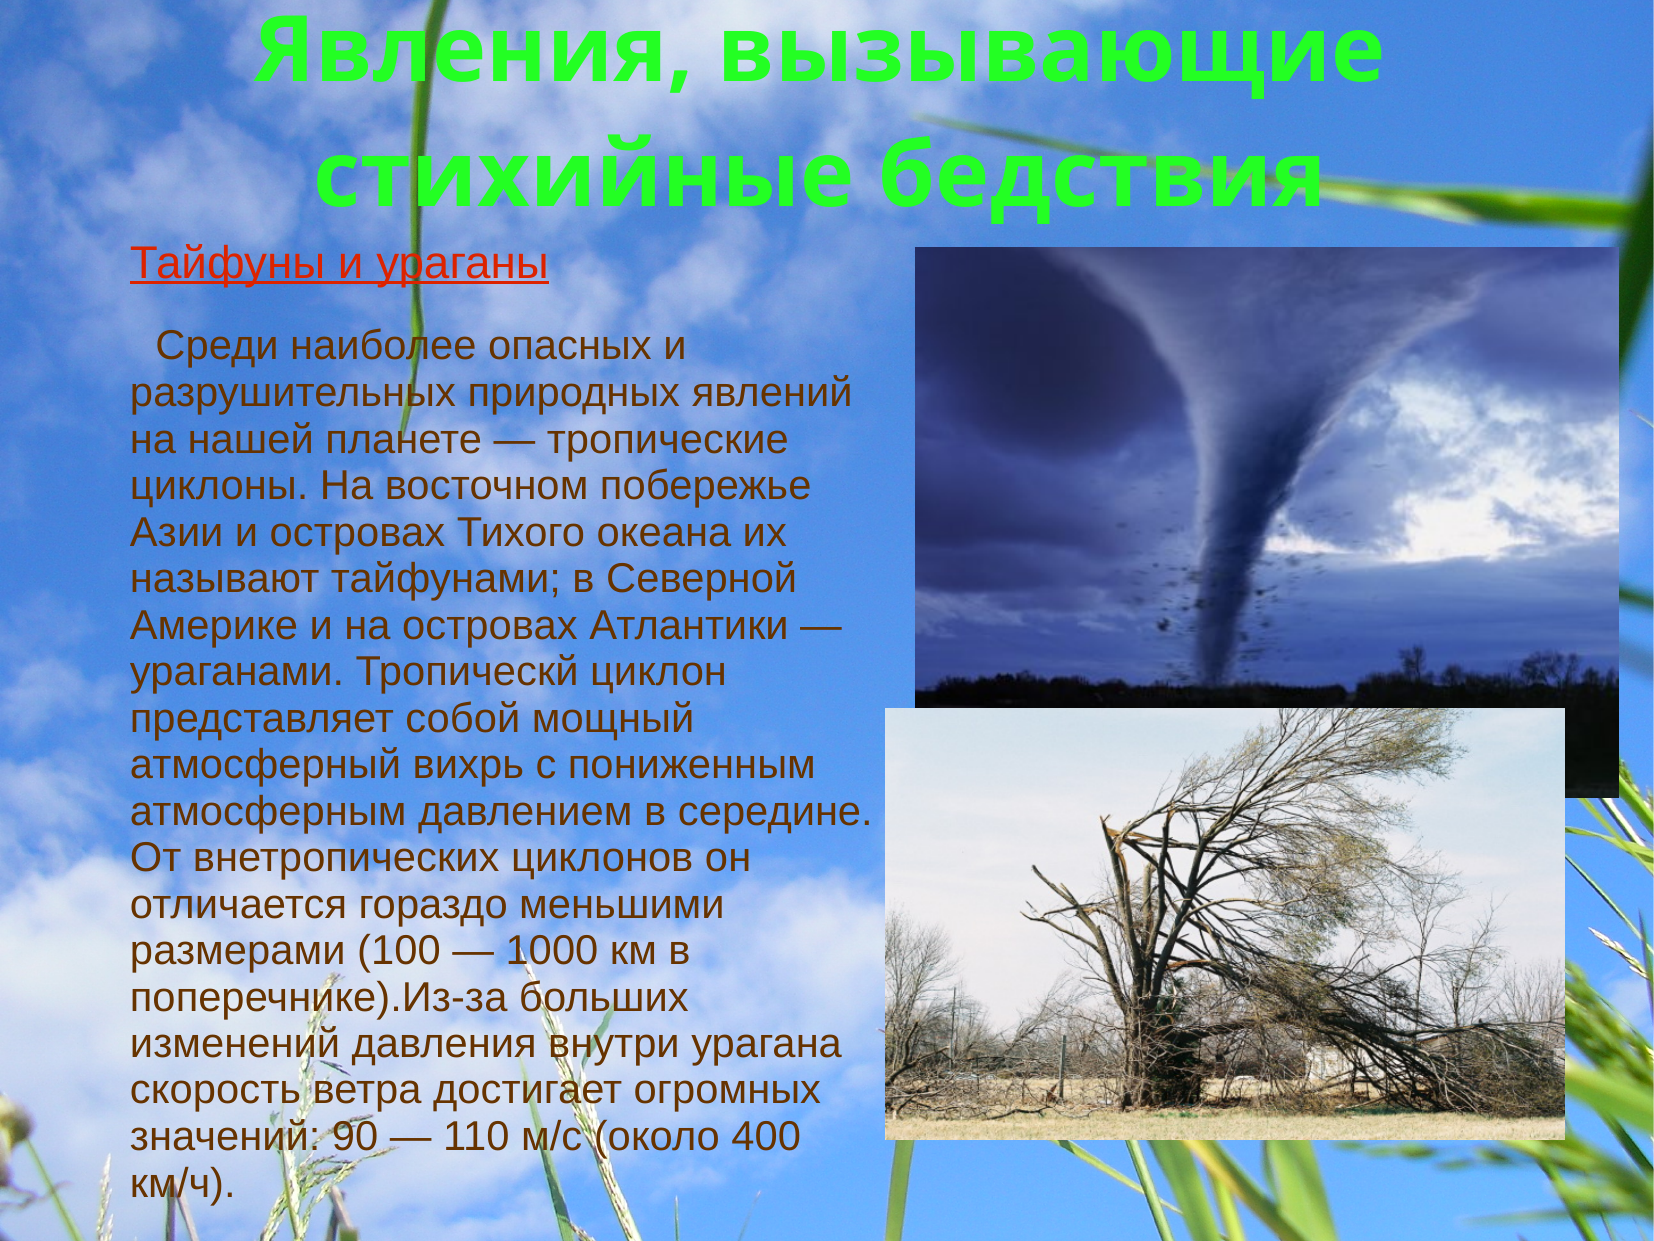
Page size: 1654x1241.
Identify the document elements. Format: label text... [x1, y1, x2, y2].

list Тайфуны и ураганы Среди наиболее опасных и разрушительных природных явлений на нашей планете — тропические циклоны. На восточном побережье Азии и островах Тихого океана их называют тайфунами; в Северной Америке и на островах Атлантики — ураганами. Тропическй циклон представляет собой мощный атмосферный вихрь с пониженным атмосферным давлением в середине. От внетропических циклонов он отличается гораздо меньшими размерами (100 — 1000 км в поперечнике).Из-за больших изменений давления внутри урагана скорость ветра достигает огромных значений: 90 — 110 м/с (около 400 км/ч). [59, 237, 886, 1211]
picture [0, 0, 1654, 1241]
title Явления, вызывающие стихийные бедствия [76, 0, 1565, 237]
